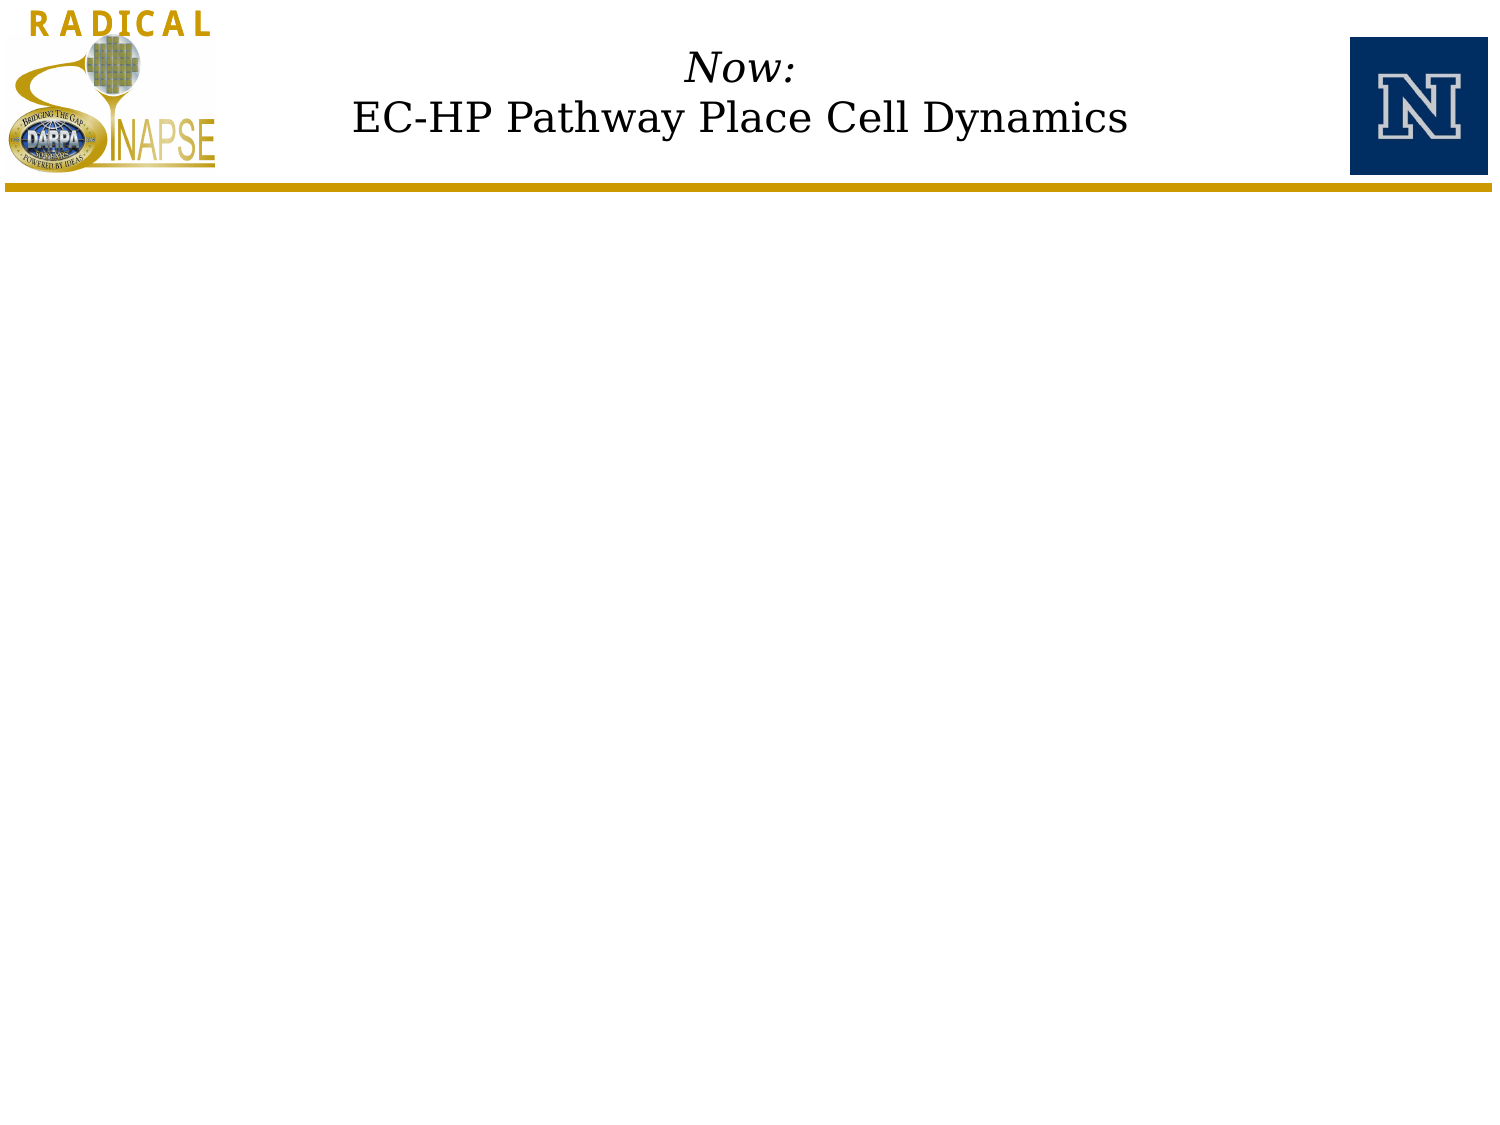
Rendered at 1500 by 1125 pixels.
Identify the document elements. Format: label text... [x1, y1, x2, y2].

picture [1350, 37, 1488, 175]
text_box Now: EC-HP Pathway Place Cell Dynamics [127, 33, 1354, 109]
